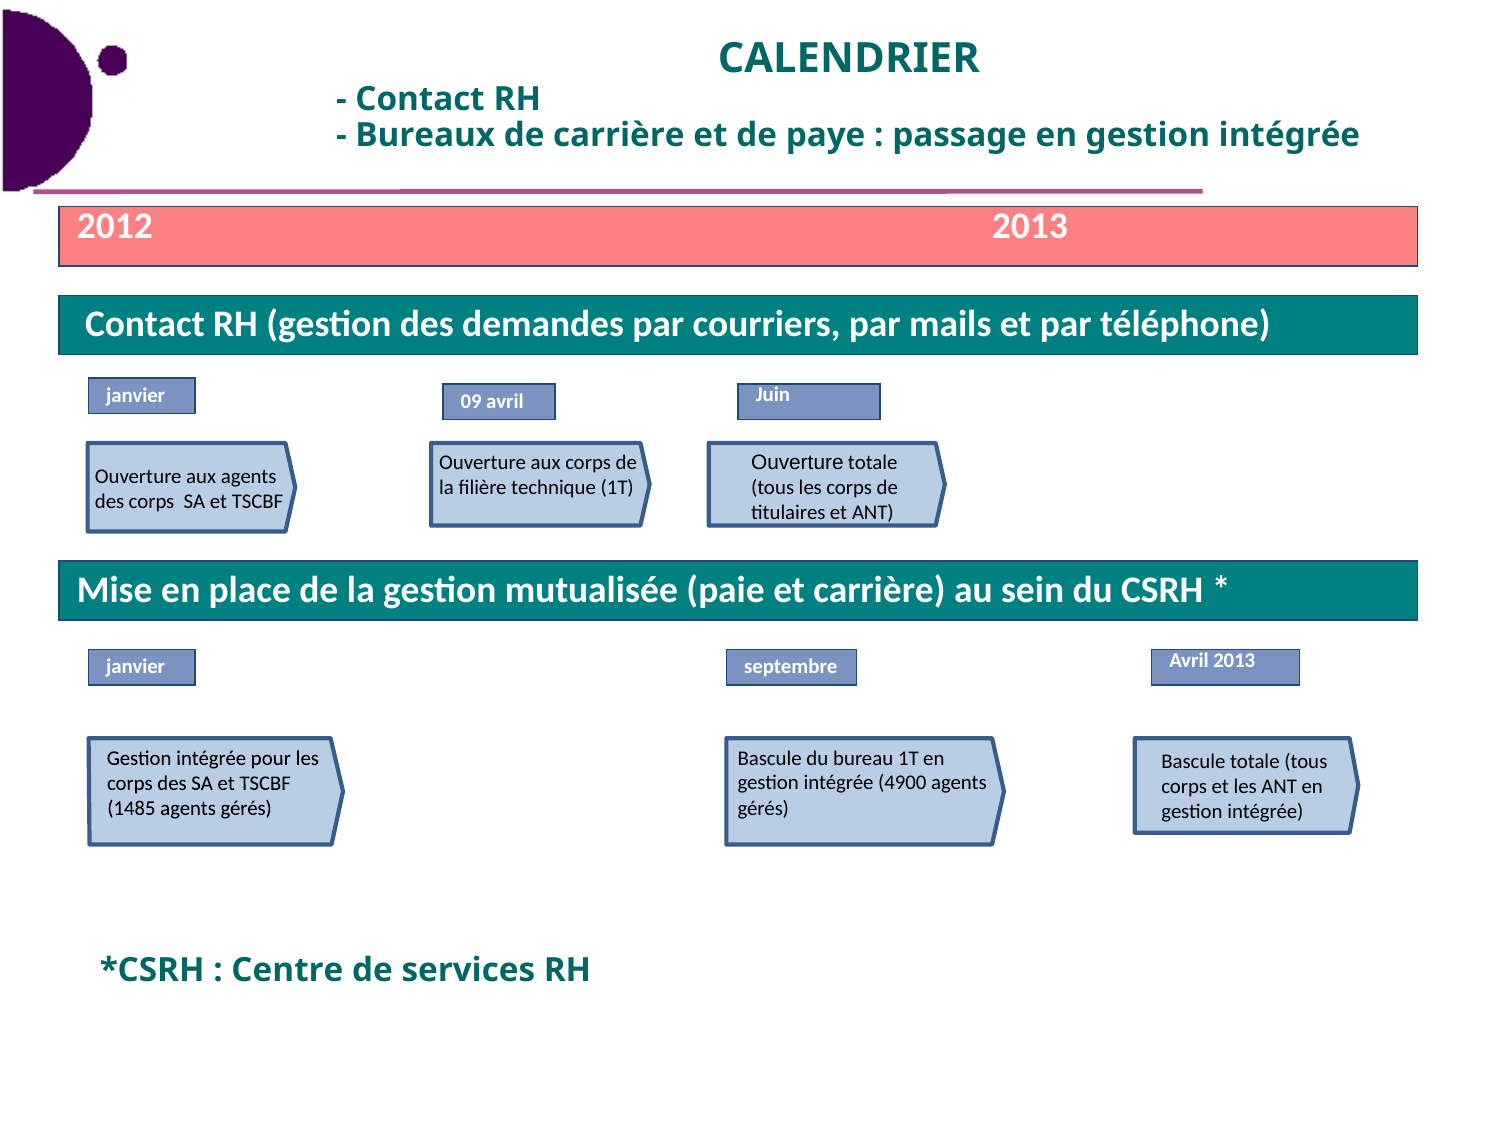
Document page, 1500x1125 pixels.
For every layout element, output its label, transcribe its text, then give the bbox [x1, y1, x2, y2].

text_box septembre [726, 650, 856, 685]
picture [0, 0, 149, 204]
text_box Contact RH (gestion des demandes par courriers, par mails et par téléphone) [59, 295, 1417, 354]
text_box *CSRH : Centre de services RH [84, 944, 1182, 1093]
text_box Bascule totale (tous corps et les ANT en gestion intégrée) [1134, 738, 1359, 833]
text_box janvier [89, 378, 195, 413]
text_box janvier [89, 650, 195, 685]
text_box Ouverture aux corps de la filière technique (1T) [431, 442, 650, 526]
text_box Bascule du bureau 1T en gestion intégrée (4900 agents gérés) [726, 738, 1004, 845]
text_box Ouverture aux agents des corps SA et TSCBF [87, 442, 296, 532]
text_box Ouverture totale (tous les corps de titulaires et ANT) [708, 442, 945, 526]
text_box Juin [738, 384, 880, 419]
text_box Avril 2013 [1152, 650, 1299, 685]
text_box 2012 2013 [59, 207, 1417, 266]
text_box Gestion intégrée pour les corps des SA et TSCBF (1485 agents gérés) [88, 738, 343, 845]
text_box 09 avril [443, 384, 555, 419]
text_box Mise en place de la gestion mutualisée (paie et carrière) au sein du CSRH * [59, 561, 1417, 620]
text_box CALENDRIER - Contact RH - Bureaux de carrière et de paye : passage en gestion intégrée - [321, 29, 1418, 178]
